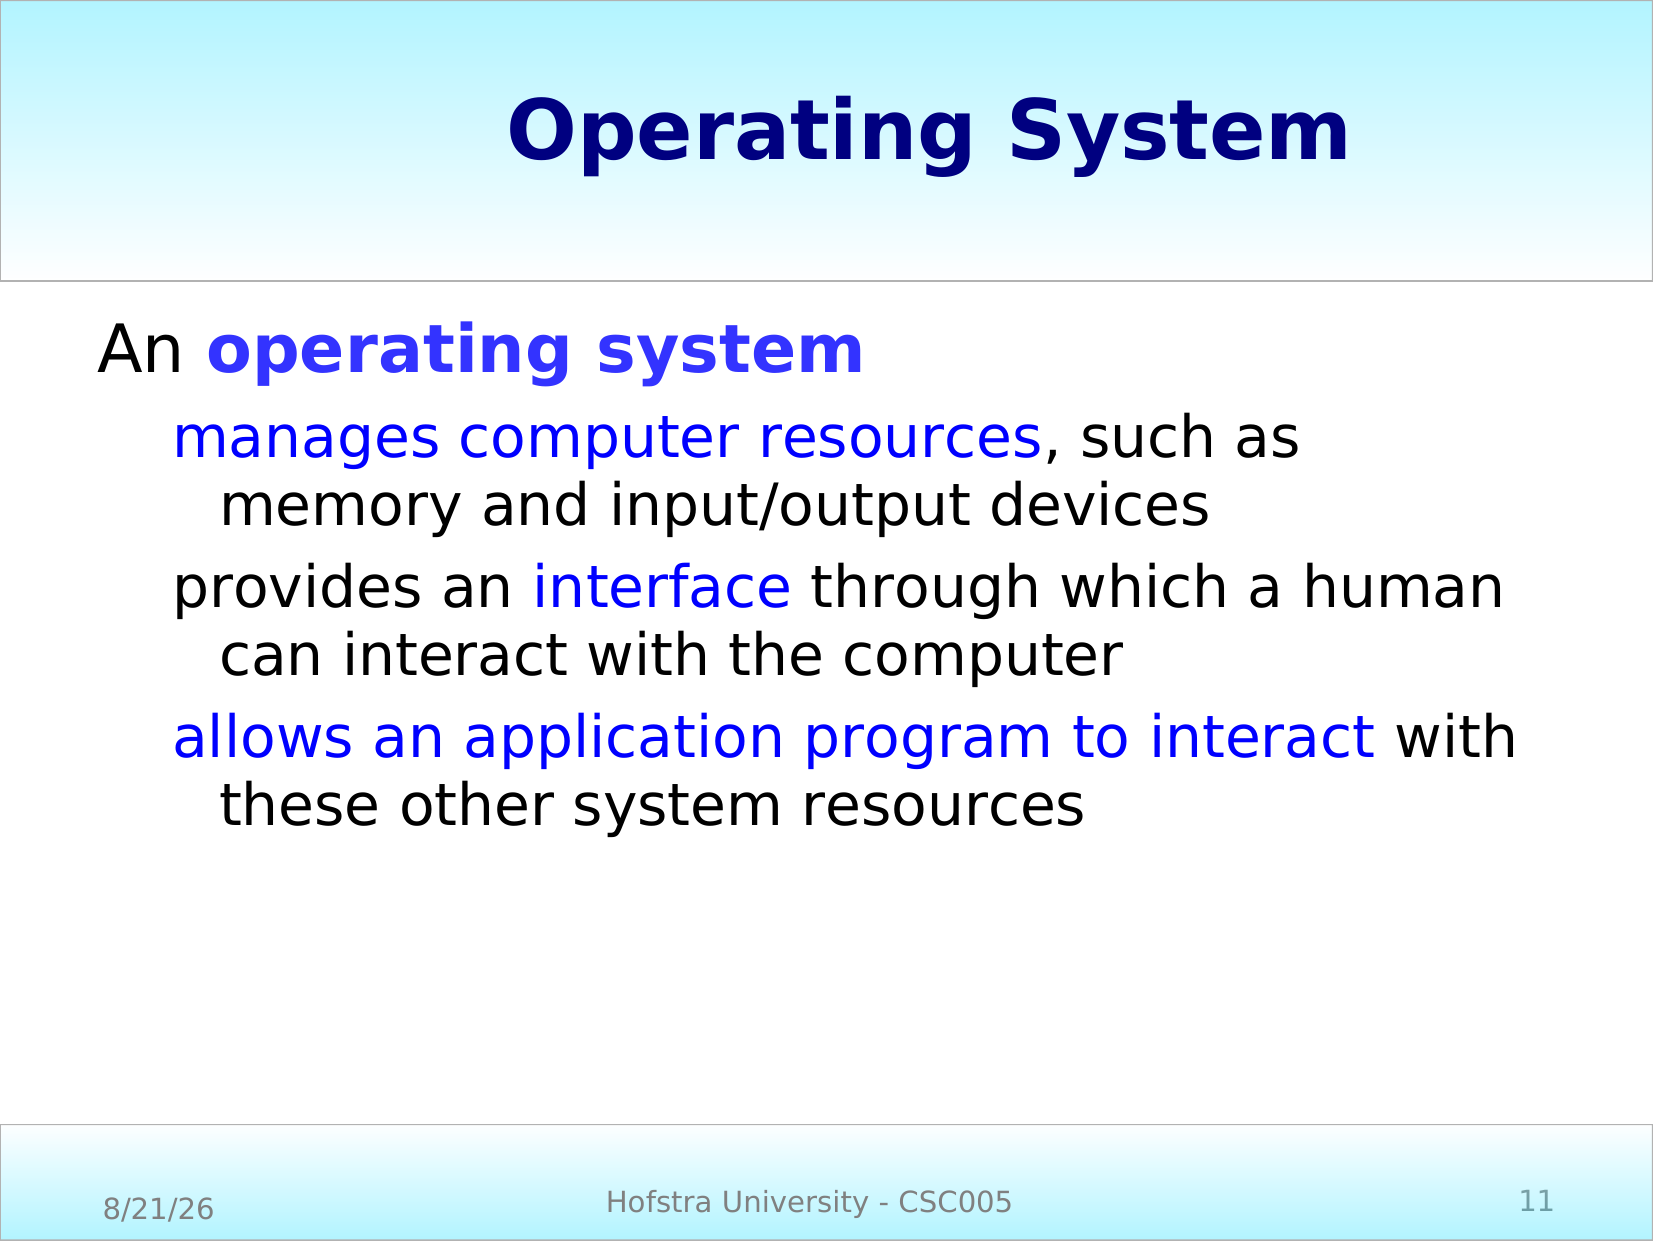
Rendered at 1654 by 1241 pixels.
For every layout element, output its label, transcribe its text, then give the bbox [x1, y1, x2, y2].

title Operating System [247, 27, 1612, 235]
list An operating system manages computer resources, such as memory and input/output devices provides an interface through which a human can interact with the computer allows an application program to interact with these other system resources [82, 303, 1571, 1131]
